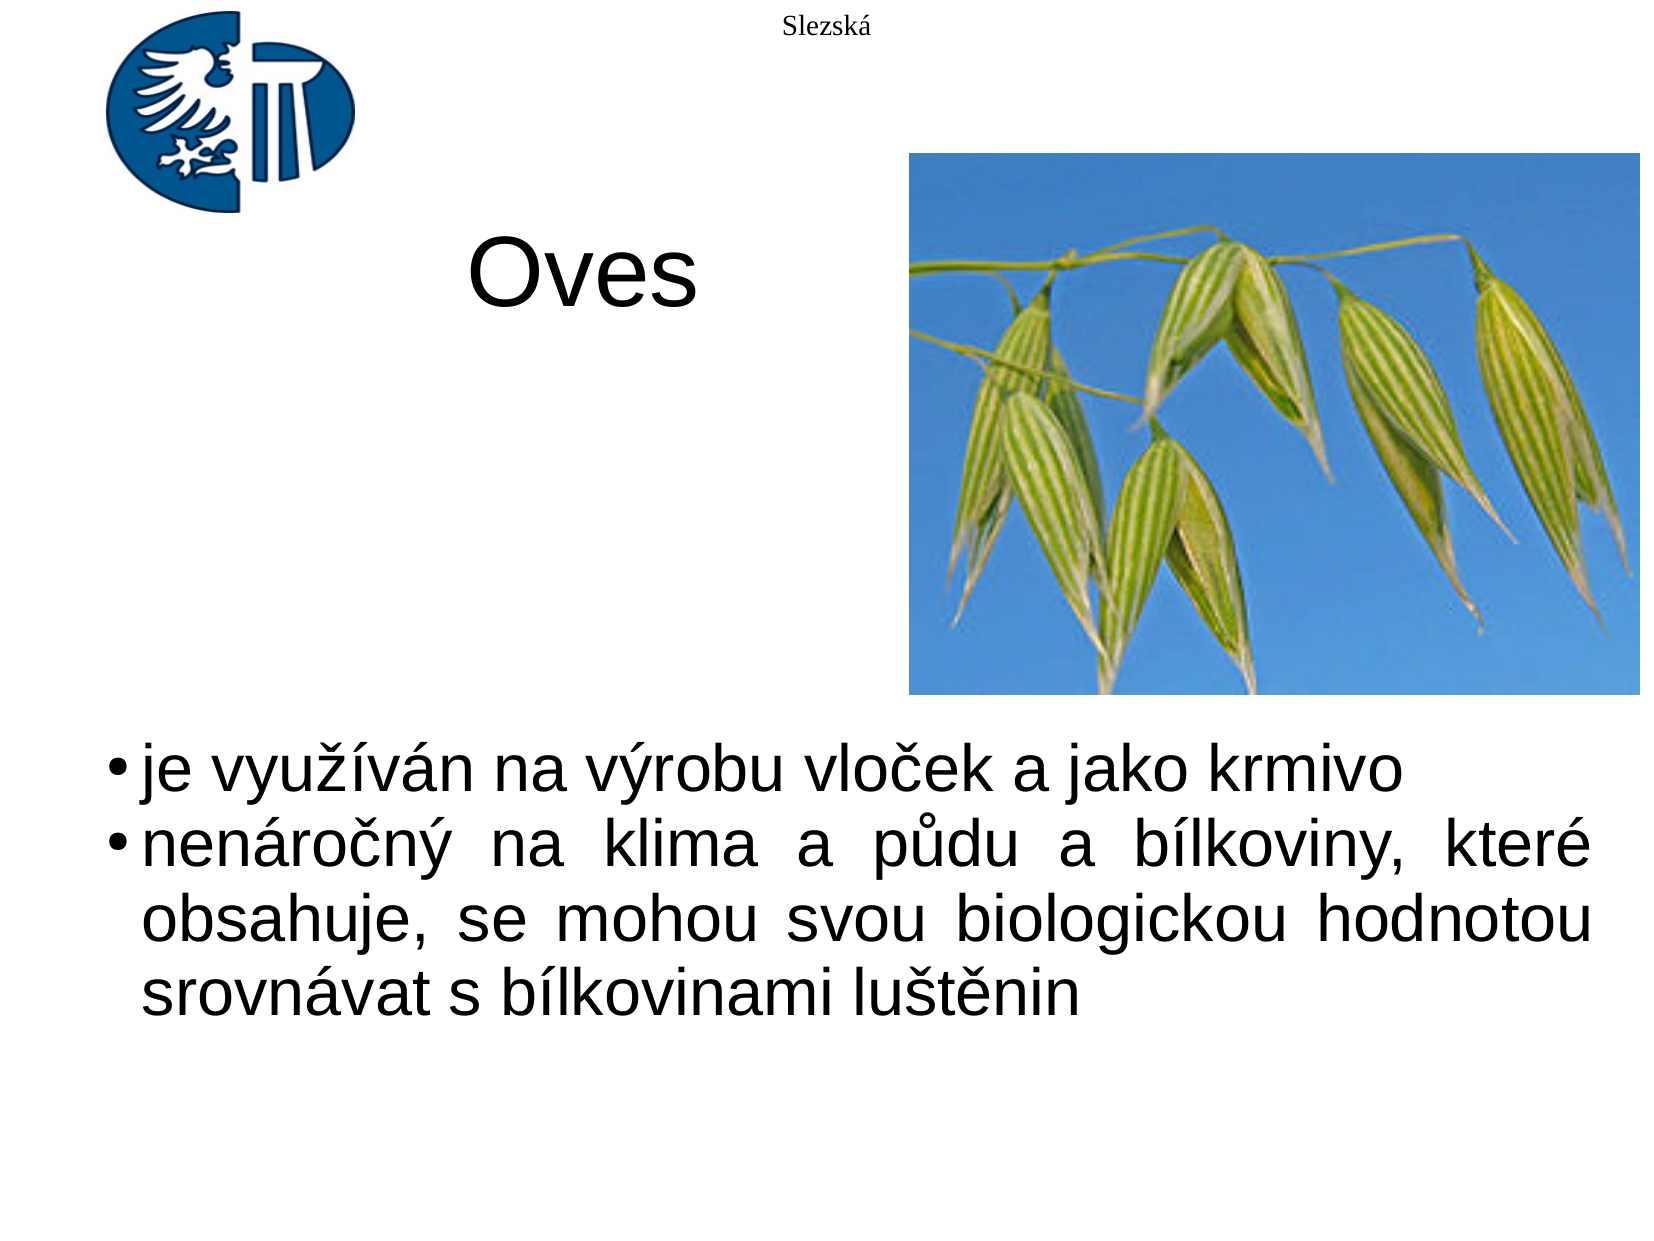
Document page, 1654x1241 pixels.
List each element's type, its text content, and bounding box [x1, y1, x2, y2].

picture [909, 153, 1640, 695]
title Oves [47, 106, 1536, 438]
picture [106, 11, 355, 106]
subtitle je využíván na výrobu vloček a jako krmivo nenáročný na klima a půdu a bílkoviny, které obsahuje, se mohou svou biologickou hodnotou srovnávat s bílkovinami luštěnin [106, 520, 1595, 1241]
